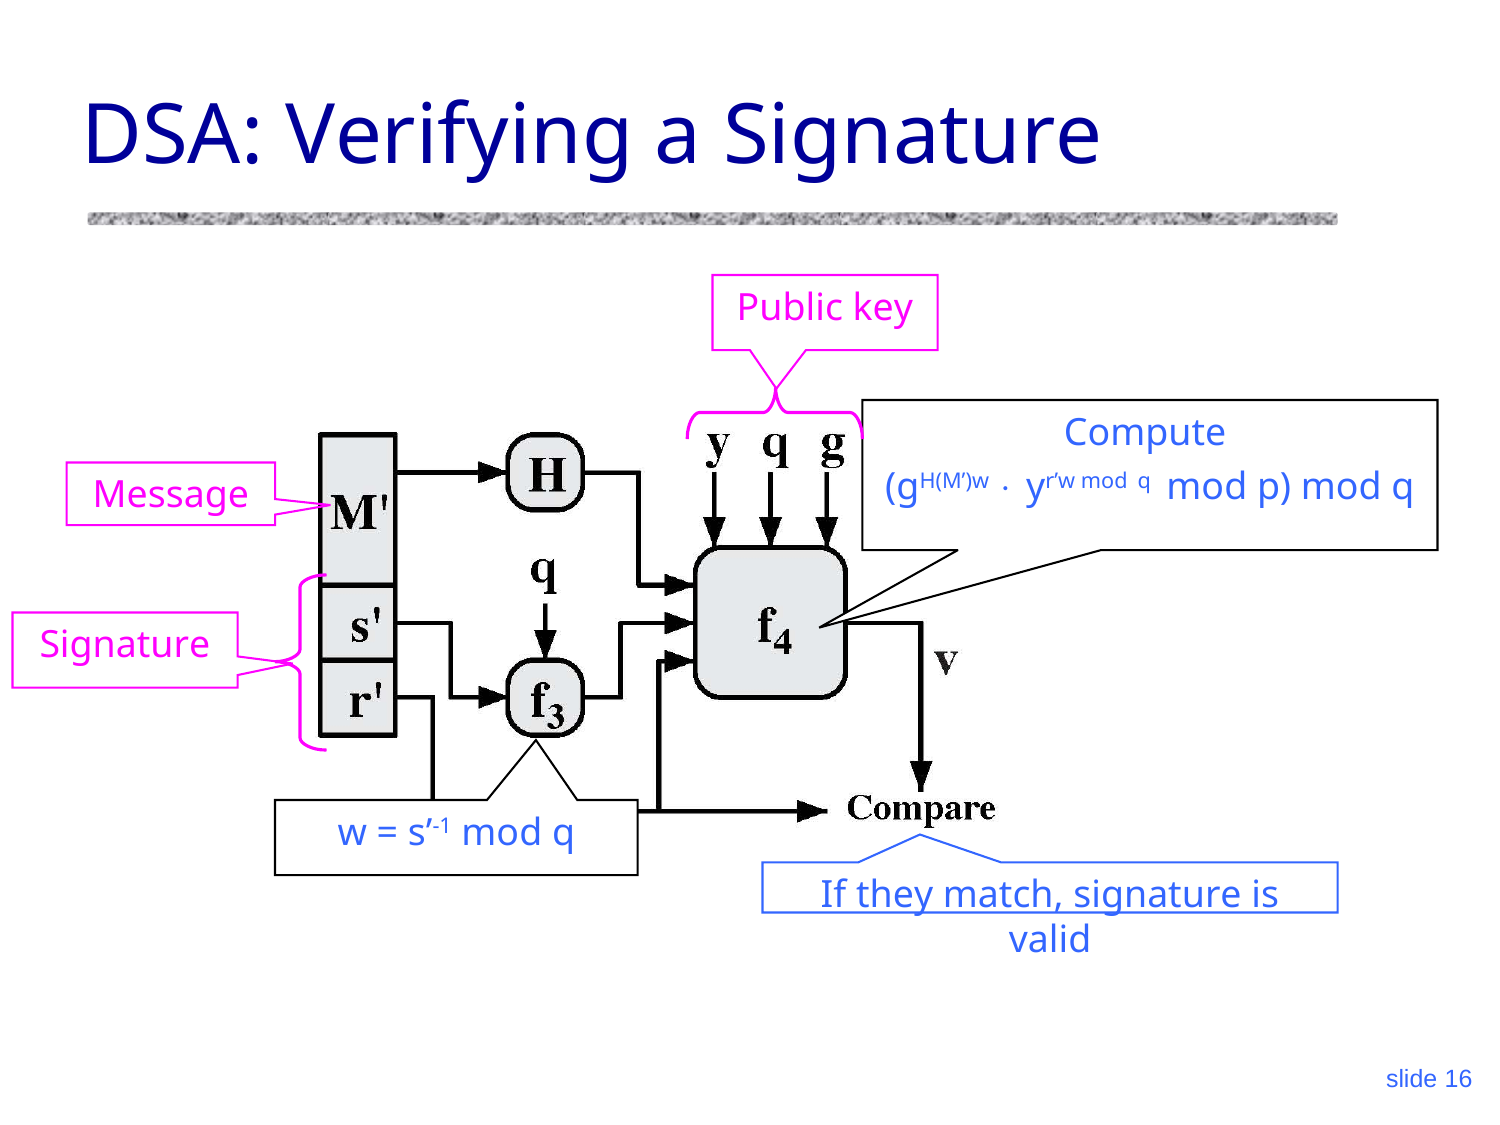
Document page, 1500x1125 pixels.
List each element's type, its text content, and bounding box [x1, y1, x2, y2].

text_box slide <number> [1174, 1025, 1488, 1101]
title DSA: Verifying a Signature [66, 37, 1342, 188]
text_box If they match, signature is valid [762, 834, 1338, 913]
text_box Signature [12, 612, 286, 688]
text_box Compute (gH(M’)w  yr’w mod q mod p) mod q [819, 399, 1438, 628]
picture [778, 350, 1113, 422]
text_box Public key [712, 275, 938, 387]
text_box Message [66, 462, 331, 526]
picture [87, 212, 1338, 226]
text_box w = s’-1 mod q [275, 740, 638, 876]
picture [237, 350, 1113, 876]
